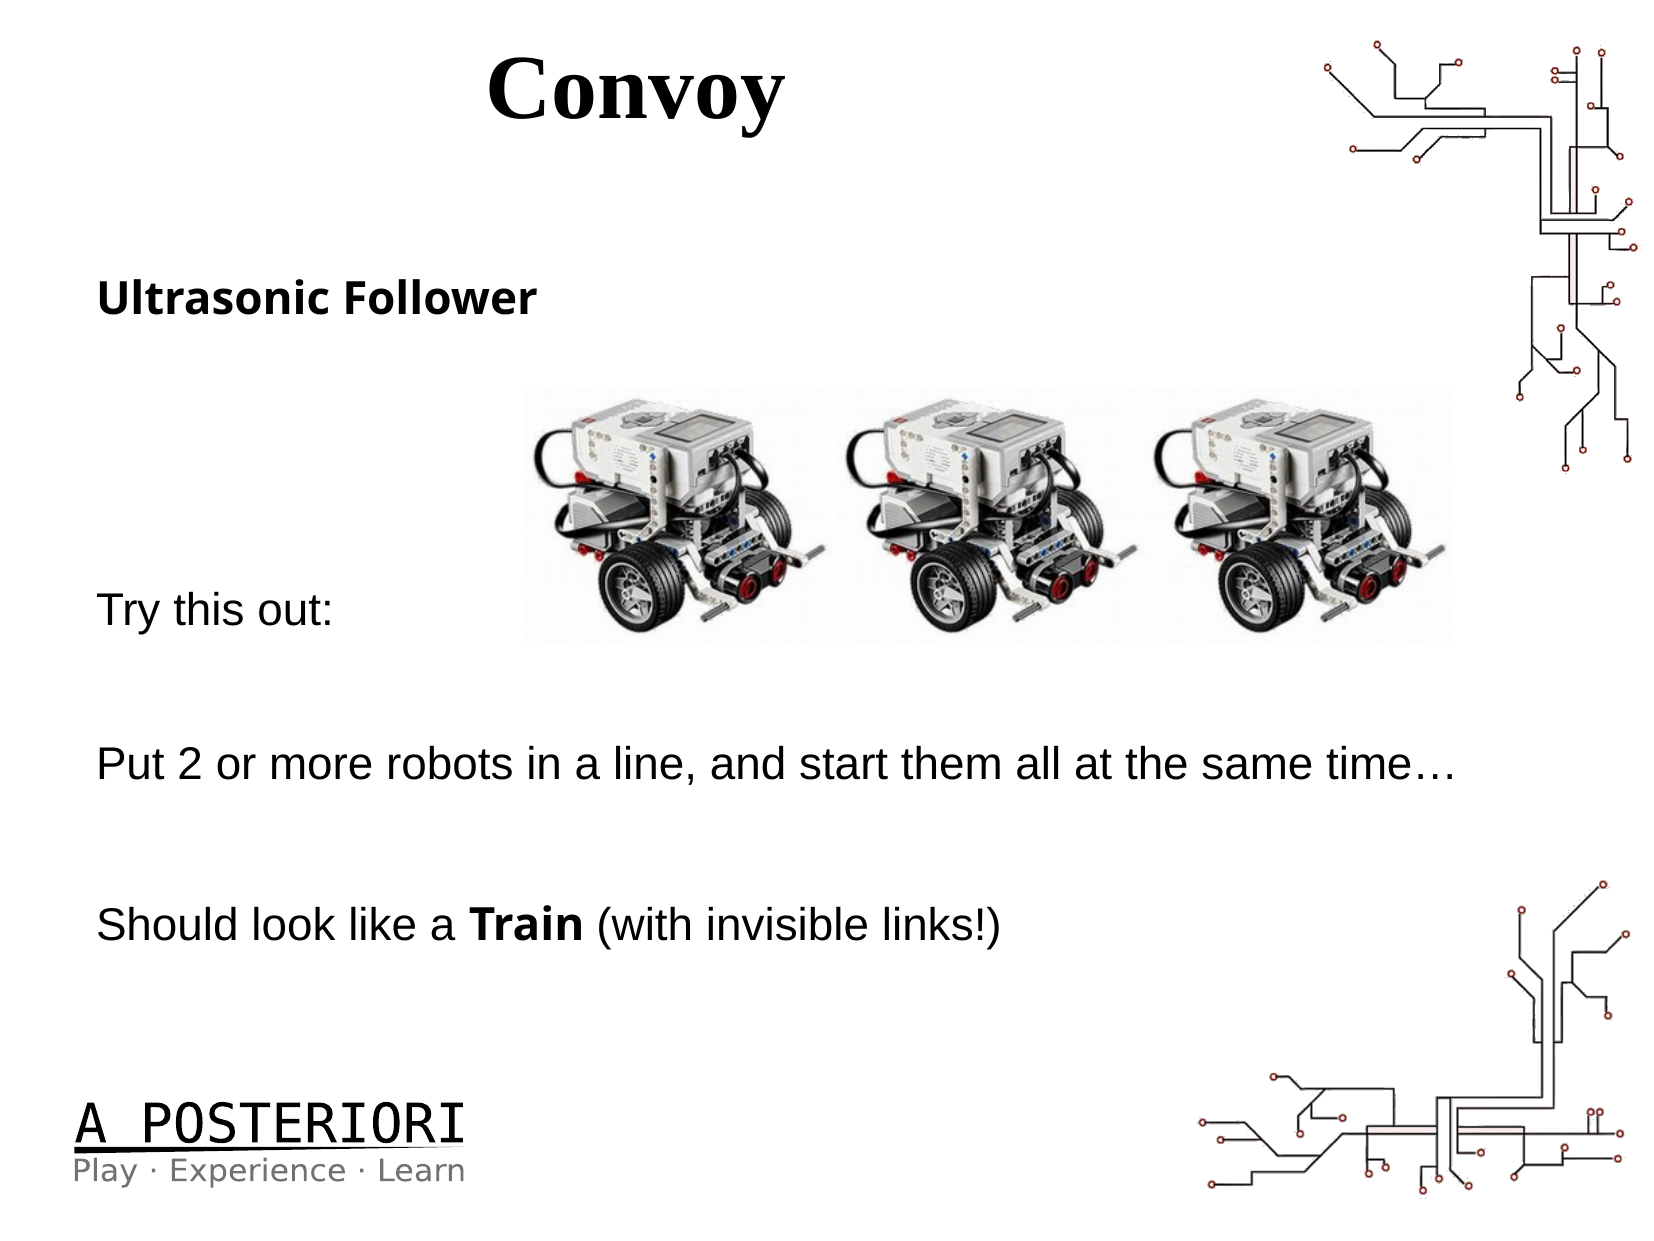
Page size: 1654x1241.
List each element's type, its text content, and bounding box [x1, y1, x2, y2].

title Convoy [11, 0, 1261, 190]
text_box Ultrasonic Follower Try this out: Put 2 or more robots in a line, and start them all at the same time… Should look like a Train (with invisible links!) [81, 257, 1576, 1071]
picture [73, 1101, 466, 1189]
picture [835, 388, 1145, 645]
picture [1175, 862, 1636, 1201]
picture [1305, 35, 1643, 496]
picture [523, 388, 833, 645]
